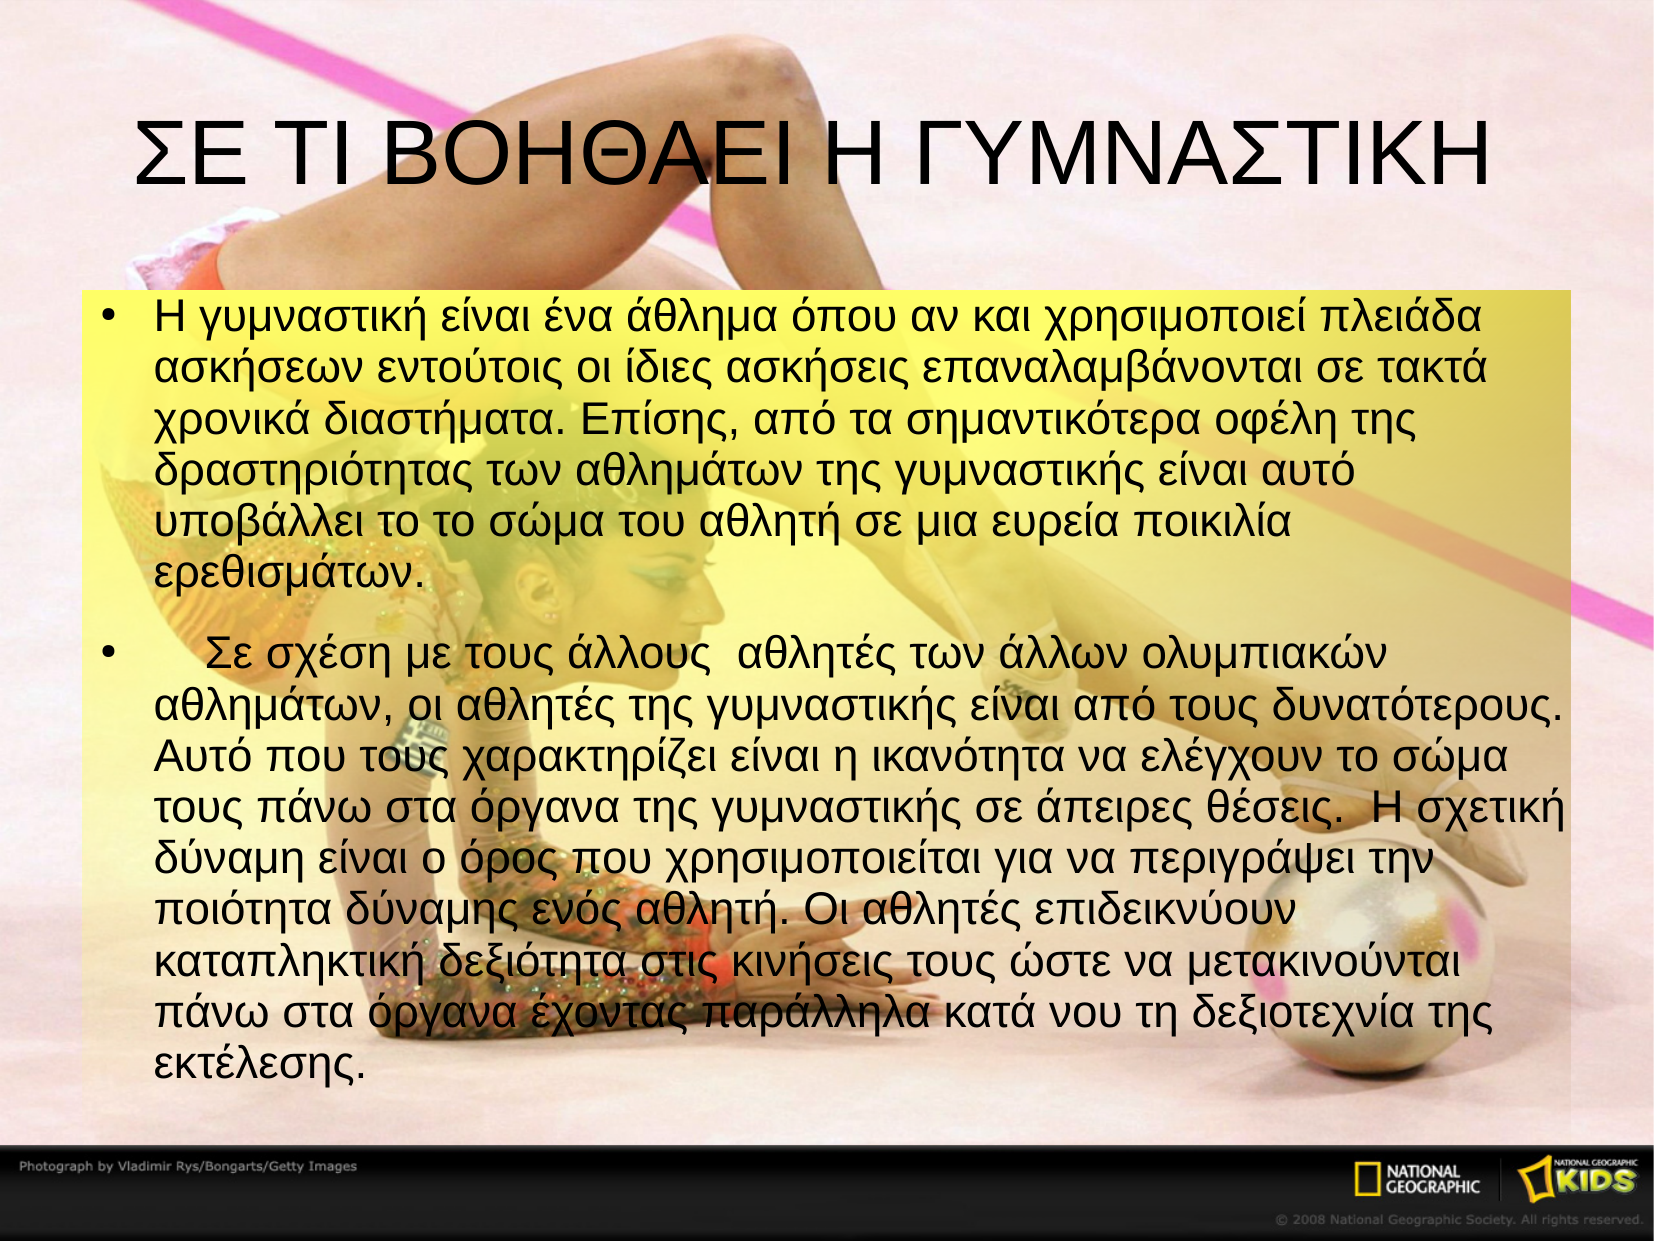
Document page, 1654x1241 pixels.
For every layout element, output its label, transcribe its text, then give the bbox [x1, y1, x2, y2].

picture [0, 0, 1654, 1241]
title ΣΕ ΤΙ ΒΟΗΘΑΕΙ Η ΓΥΜΝΑΣΤΙΚΗ [82, 49, 1571, 257]
list Η γυμναστική είναι ένα άθλημα όπου αν και χρησιμοποιεί πλειάδα ασκήσεων εντούτοις οι ίδιες ασκήσεις επαναλαμβάνονται σε τακτά χρονικά διαστήματα. Επίσης, από τα σημαντικότερα οφέλη της δραστηριότητας των αθλημάτων της γυμναστικής είναι αυτό υποβάλλει το το σώμα του αθλητή σε μια ευρεία ποικιλία ερεθισμάτων. Σε σχέση με τους άλλους αθλητές των άλλων ολυμπιακών αθλημάτων, οι αθλητές της γυμναστικής είναι από τους δυνατότερους. Αυτό που τους χαρακτηρίζει είναι η ικανότητα να ελέγχουν το σώμα τους πάνω στα όργανα της γυμναστικής σε άπειρες θέσεις. Η σχετική δύναμη είναι ο όρος που χρησιμοποιείται για να περιγράψει την ποιότητα δύναμης ενός αθλητή. Οι αθλητές επιδεικνύουν καταπληκτική δεξιότητα στις κινήσεις τους ώστε να μετακινούνται πάνω στα όργανα έχοντας παράλληλα κατά νου τη δεξιοτεχνία της εκτέλεσης. [82, 290, 1571, 1152]
